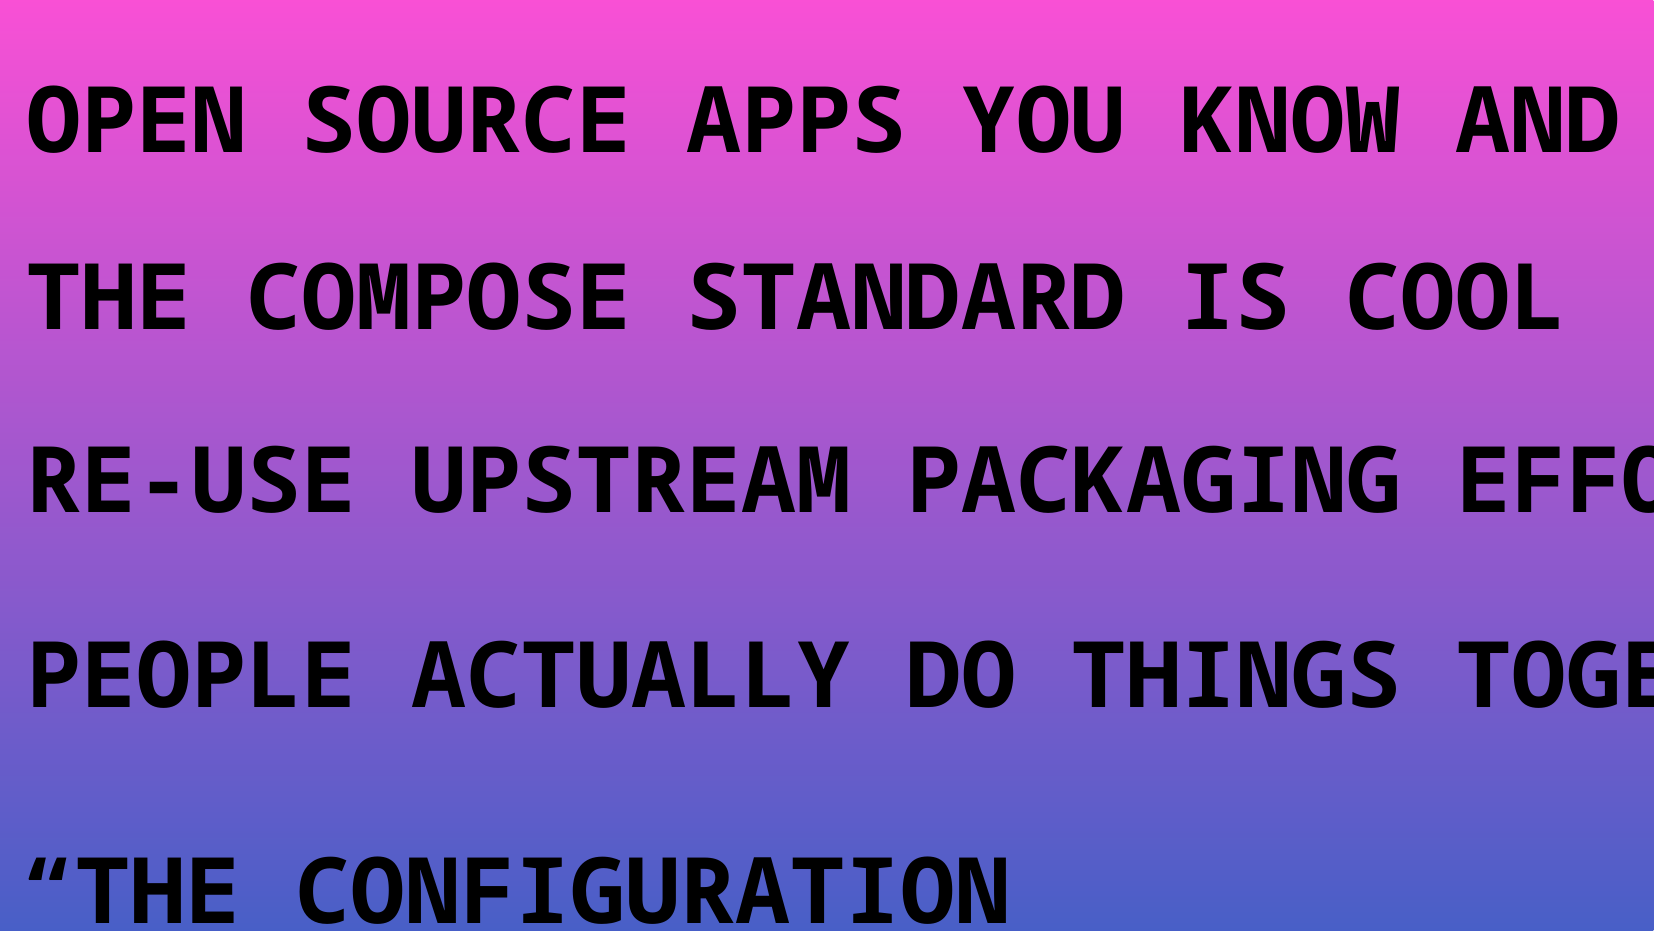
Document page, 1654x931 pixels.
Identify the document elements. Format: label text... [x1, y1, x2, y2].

text_box PEOPLE ACTUALLY DO THINGS TOGETHER [12, 602, 1606, 710]
text_box “THE CONFIGURATION COMMONS” [5, 818, 1300, 931]
text_box THE COMPOSE STANDARD IS COOL [11, 224, 1565, 333]
text_box RE-USE UPSTREAM PACKAGING EFFORTS [11, 407, 1560, 516]
text_box OPEN SOURCE APPS YOU KNOW AND HATE [11, 47, 1606, 155]
